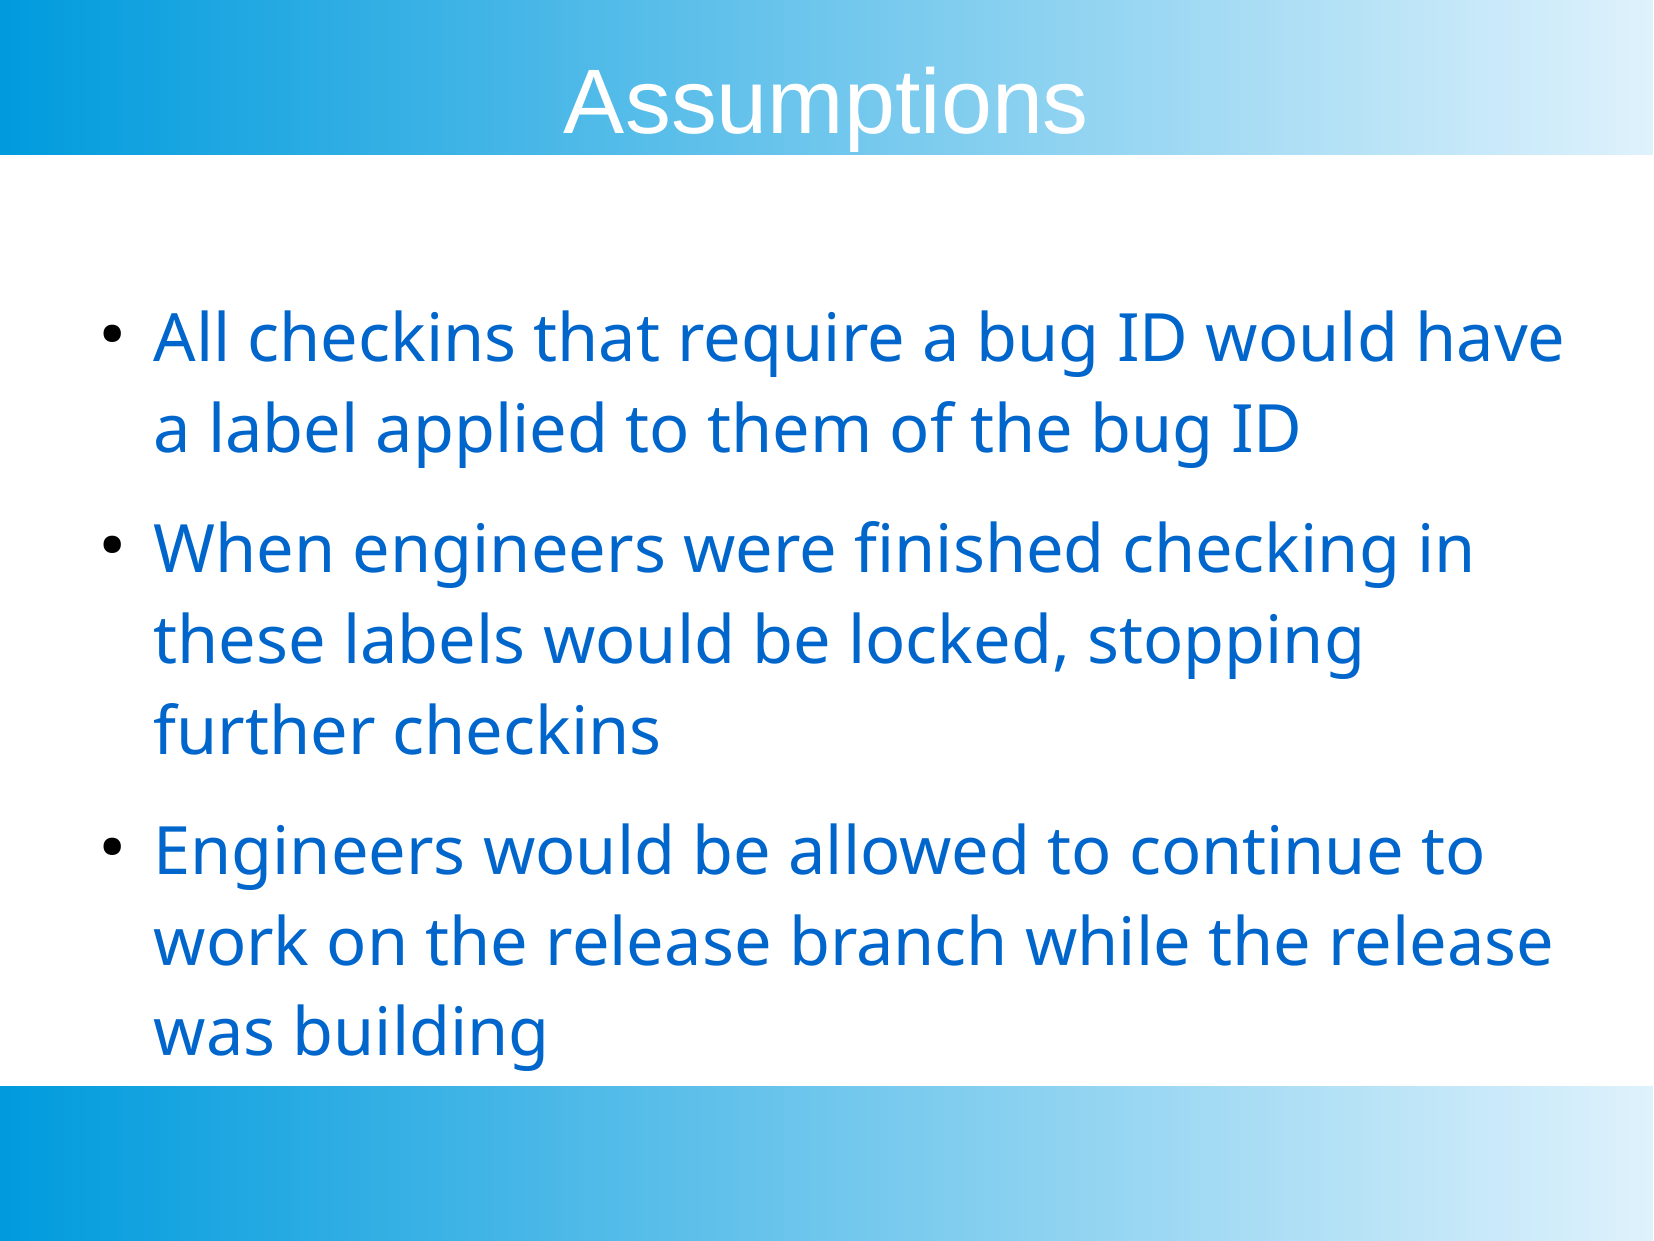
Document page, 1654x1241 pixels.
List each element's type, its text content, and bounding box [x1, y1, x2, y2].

title Assumptions [82, 49, 1571, 155]
list All checkins that require a bug ID would have a label applied to them of the bug ID When engineers were finished checking in these labels would be locked, stopping further checkins Engineers would be allowed to continue to work on the release branch while the release was building [82, 290, 1571, 1010]
